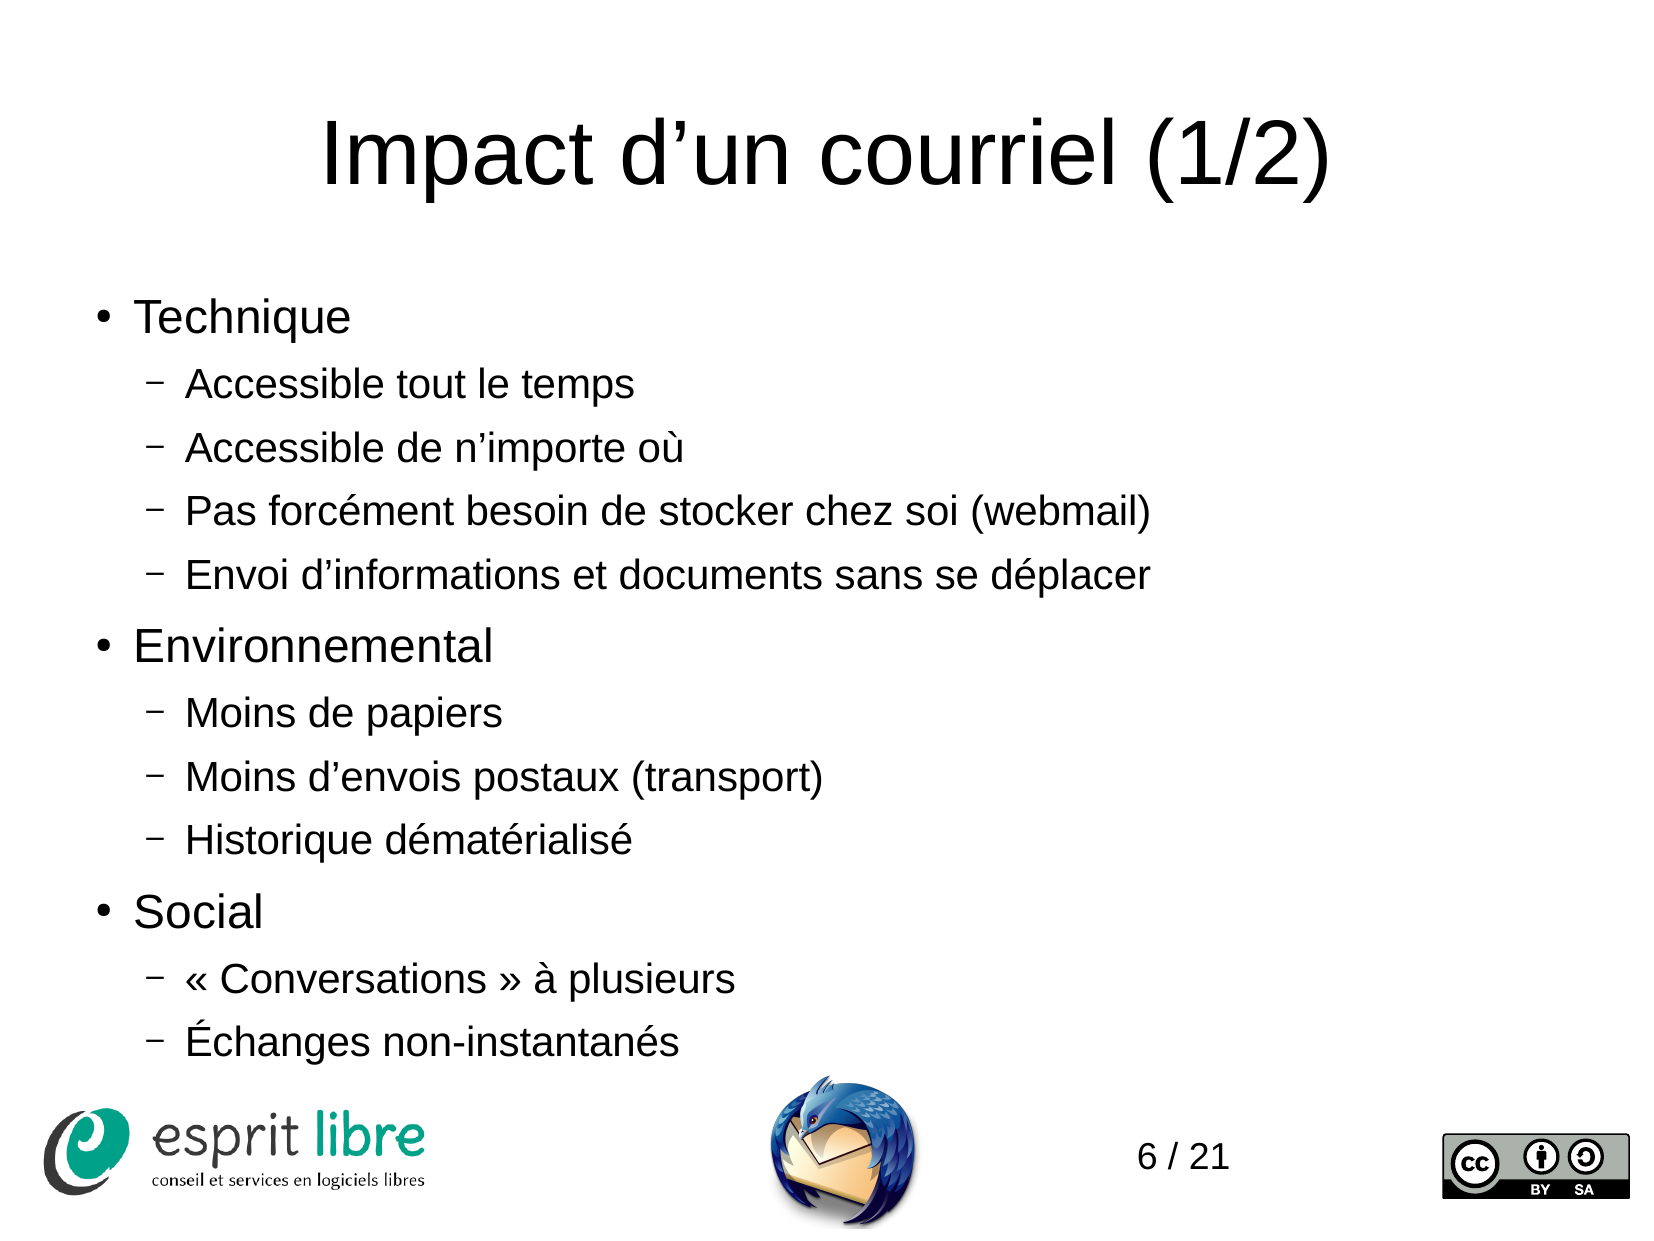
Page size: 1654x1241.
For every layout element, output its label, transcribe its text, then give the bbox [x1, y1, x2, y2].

picture [0, 1009, 480, 1241]
list Technique Accessible tout le temps Accessible de n’importe où Pas forcément besoin de stocker chez soi (webmail) Envoi d’informations et documents sans se déplacer Environnemental Moins de papiers Moins d’envois postaux (transport) Historique dématérialisé Social « Conversations » à plusieurs Échanges non-instantanés [82, 290, 1571, 1075]
picture [767, 1075, 922, 1229]
title Impact d’un courriel (1/2) [82, 49, 1571, 257]
